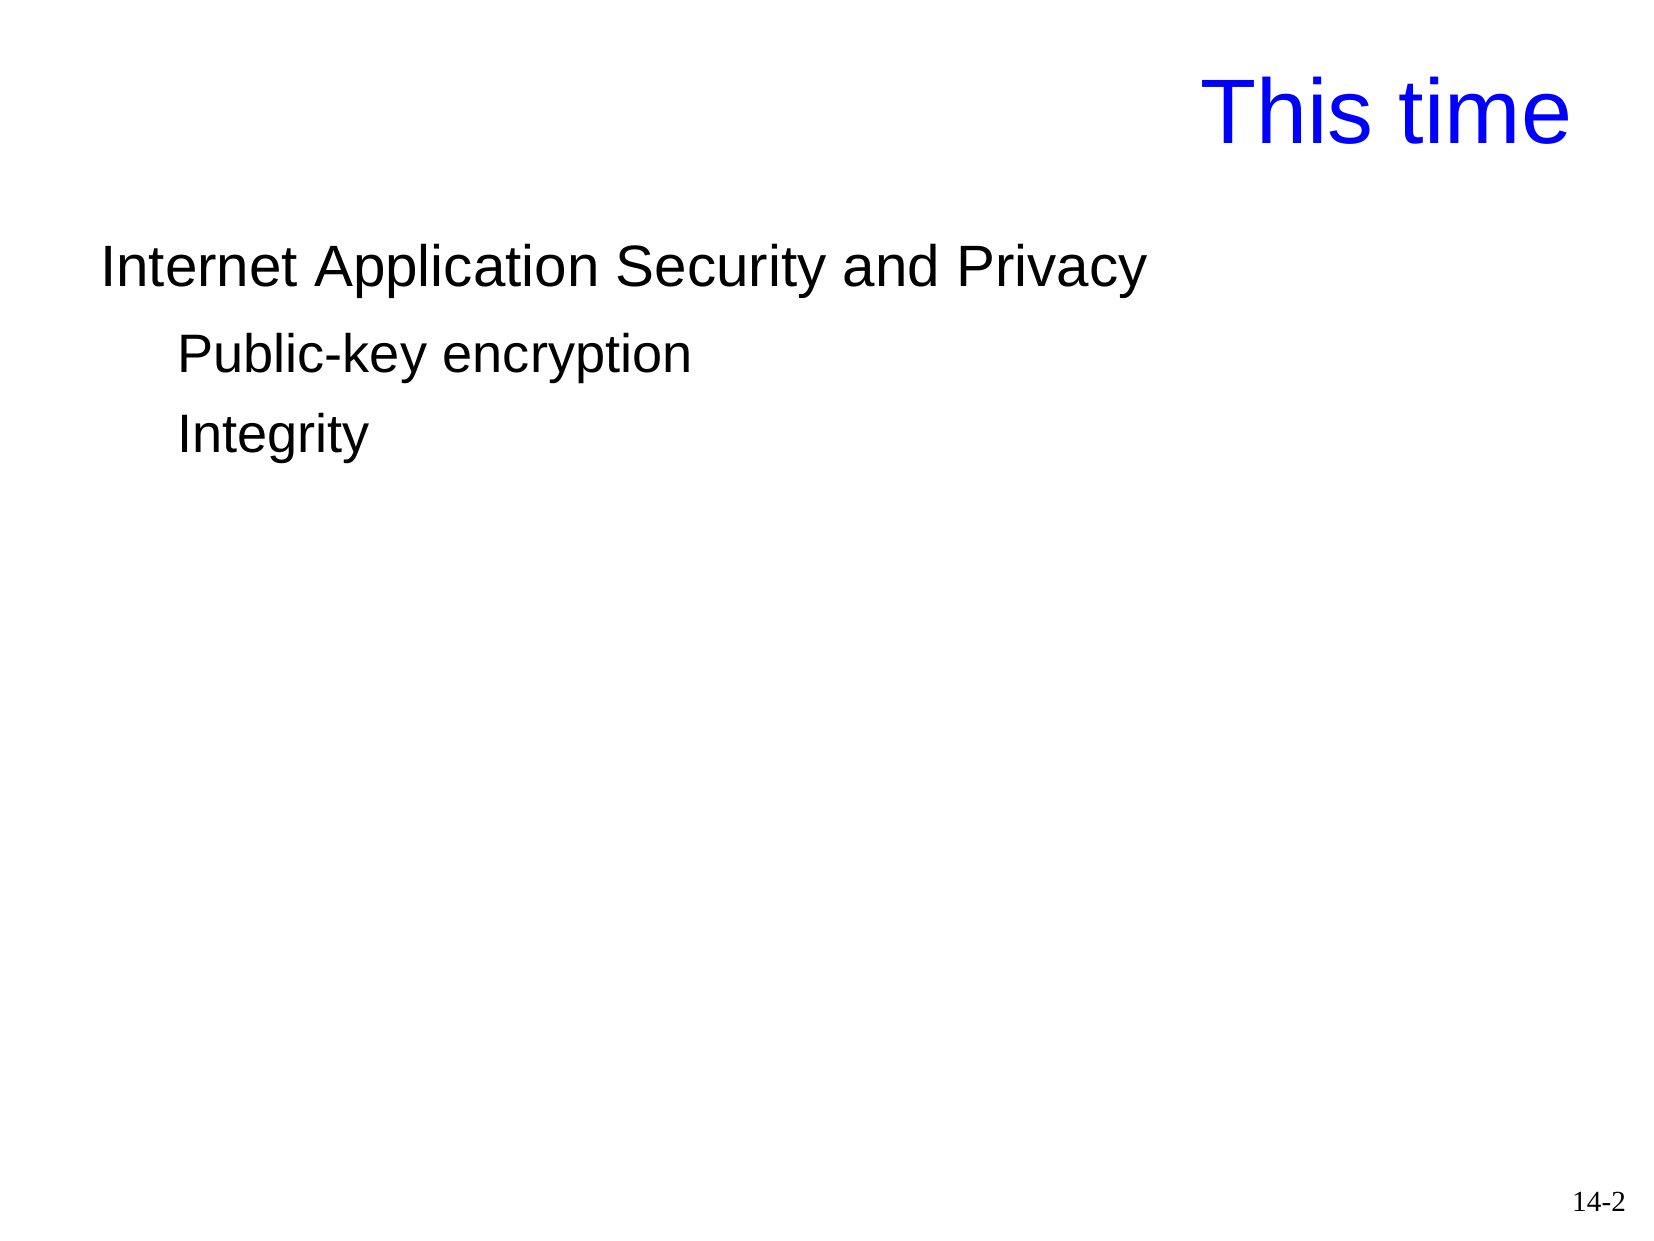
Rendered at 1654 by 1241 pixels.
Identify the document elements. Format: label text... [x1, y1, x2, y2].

title This time [84, 18, 1573, 211]
list Internet Application Security and Privacy Public-key encryption Integrity [82, 237, 1571, 1161]
